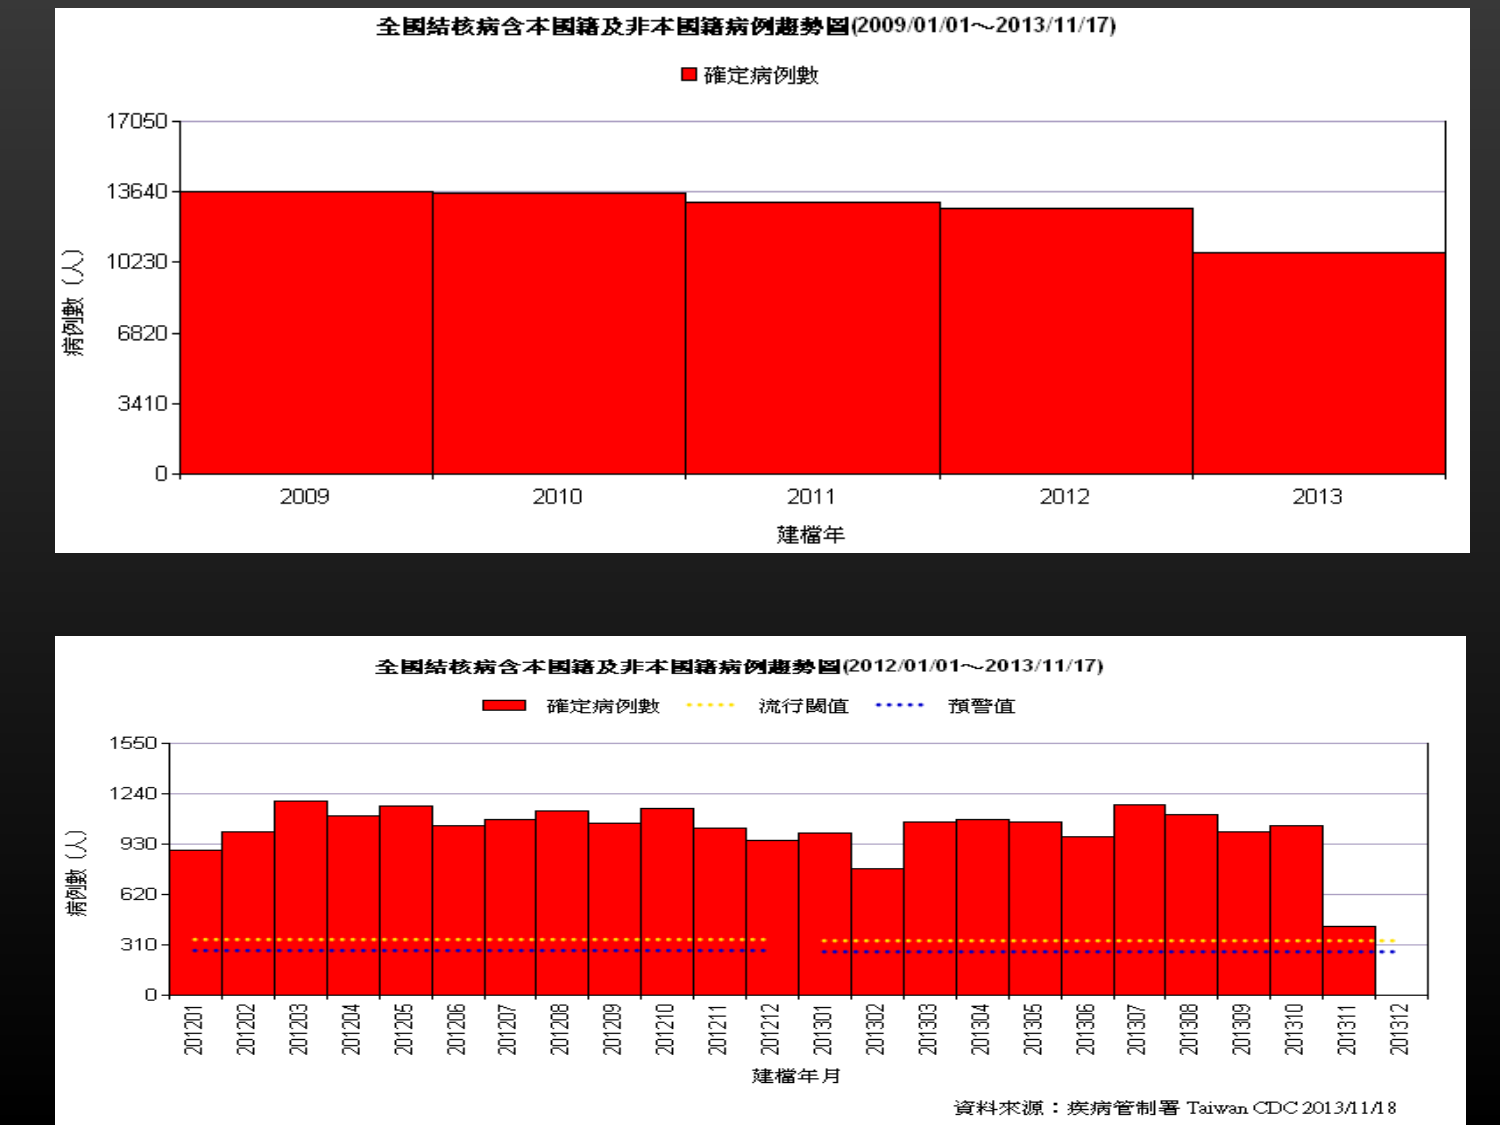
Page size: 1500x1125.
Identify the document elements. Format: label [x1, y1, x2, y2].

picture [55, 636, 1466, 1125]
picture [55, 8, 1470, 553]
